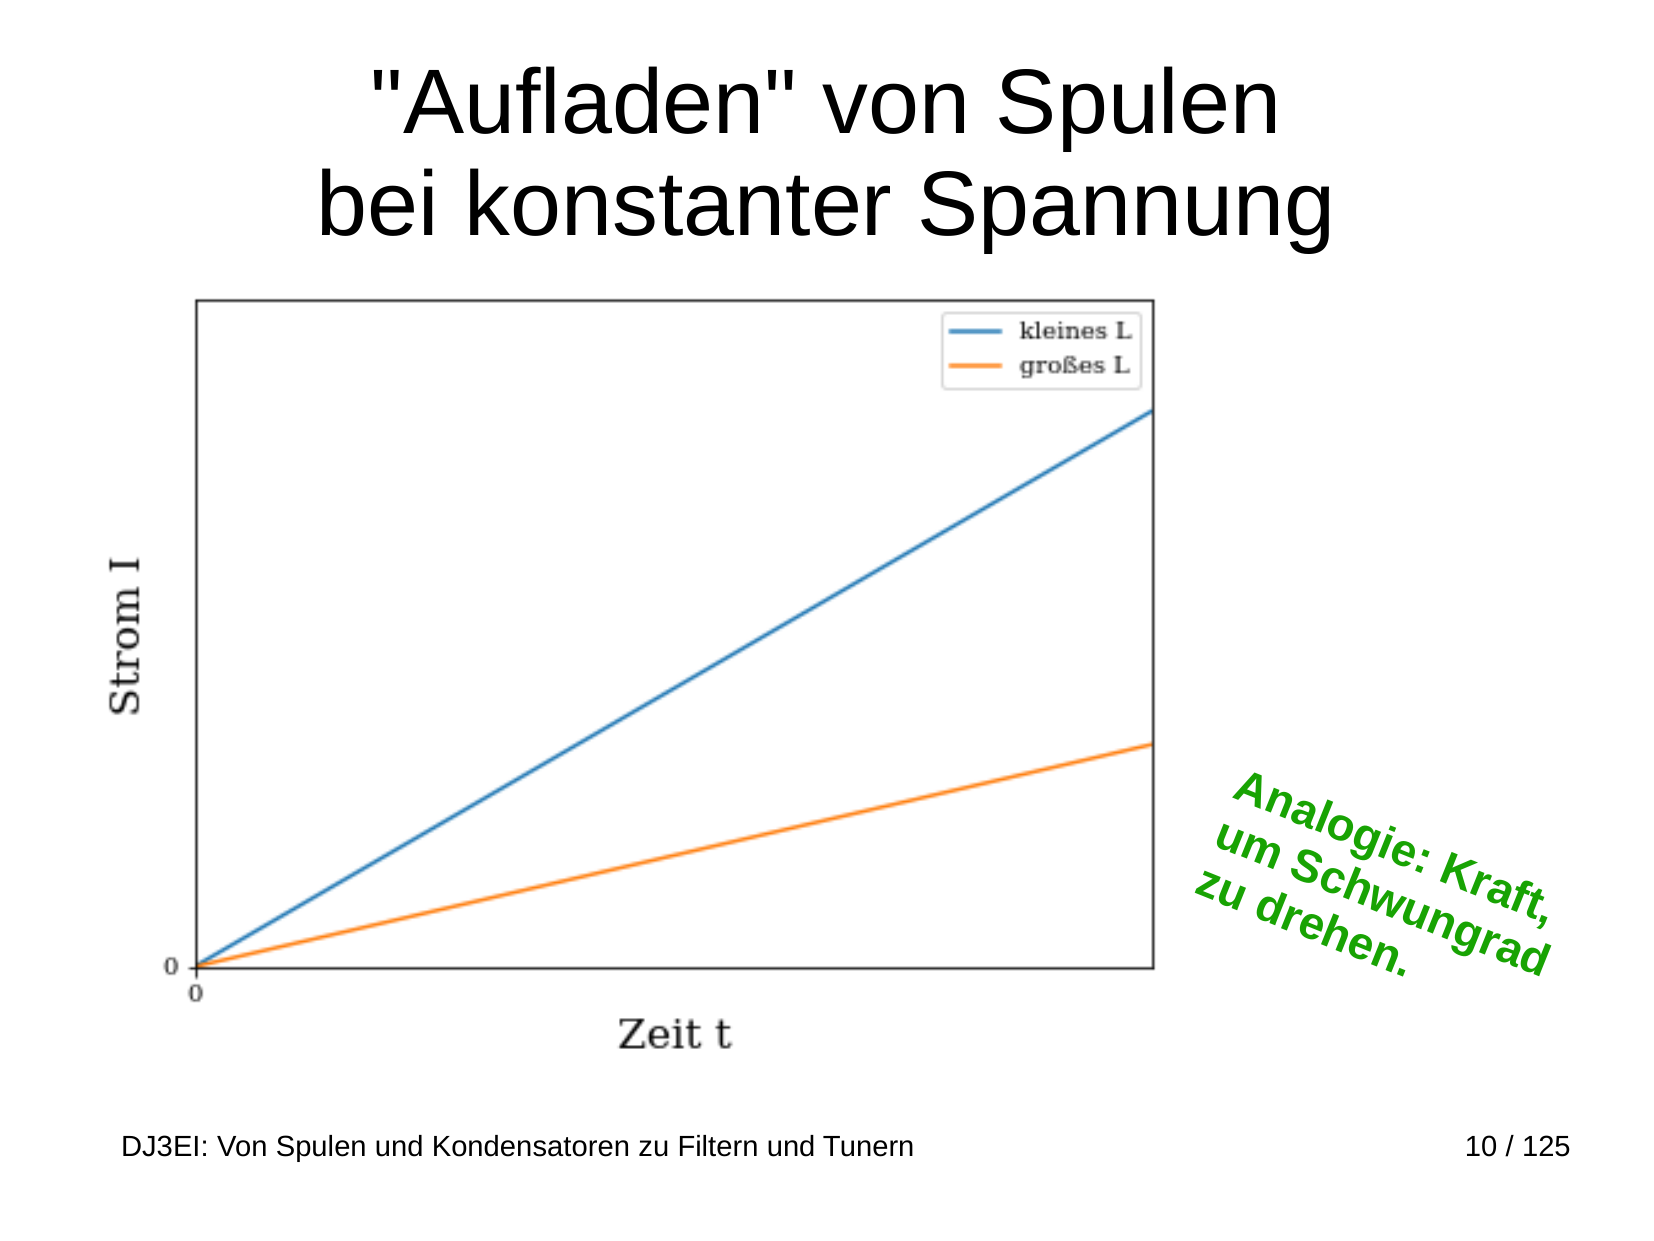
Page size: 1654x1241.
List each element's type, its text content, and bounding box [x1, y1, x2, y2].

picture [93, 283, 1170, 1076]
title "Aufladen" von Spulen bei konstanter Spannung [82, 49, 1571, 257]
text_box Analogie: Kraft, um Schwungrad zu drehen. [1170, 746, 1639, 1076]
